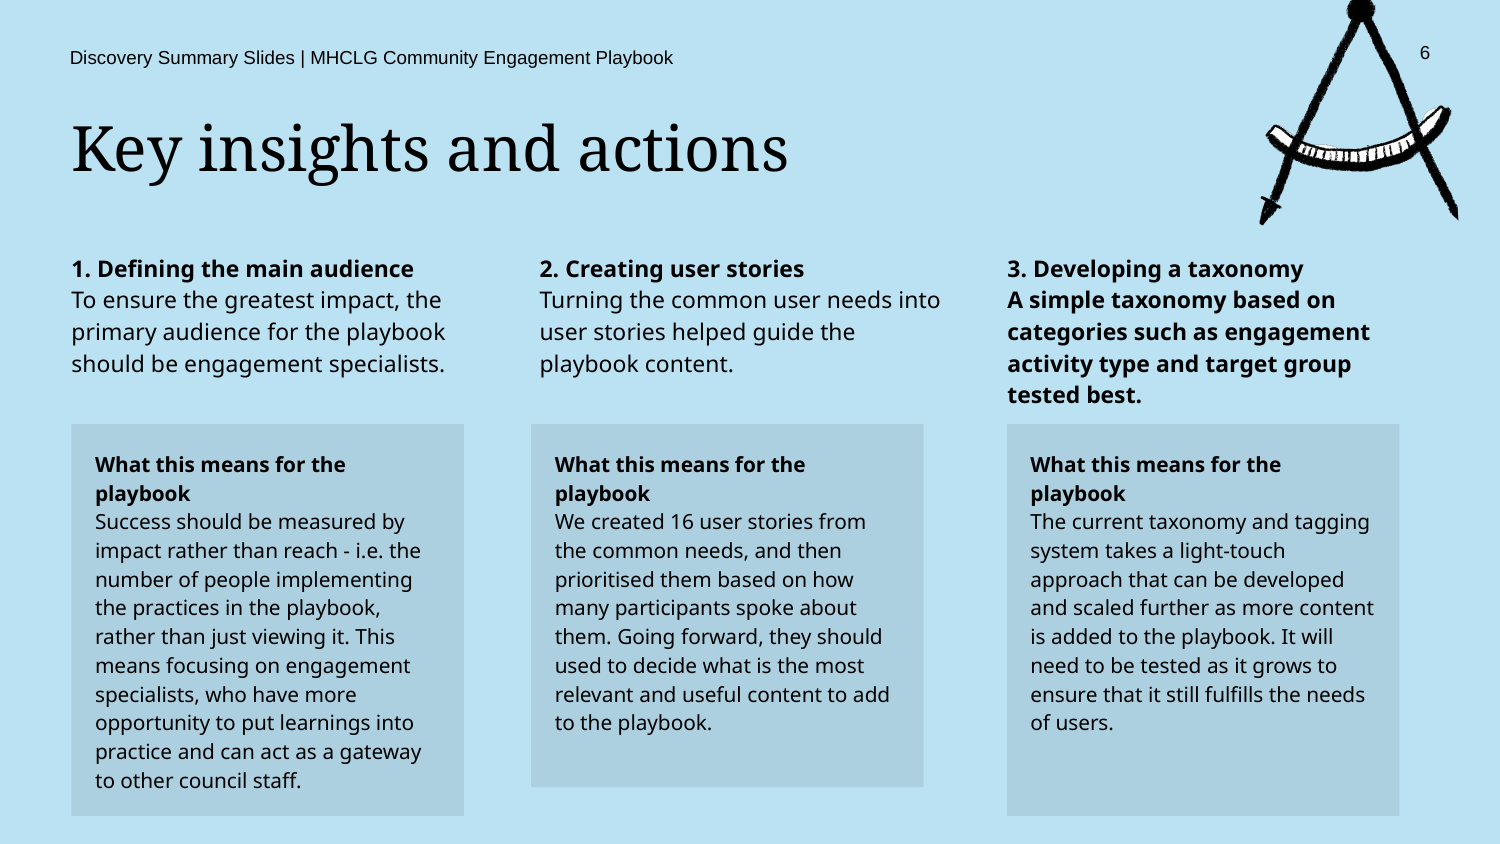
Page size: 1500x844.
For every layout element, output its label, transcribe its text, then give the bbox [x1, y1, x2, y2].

text_box 2. Creating user stories Turning the common user needs into user stories helped guide the playbook content. [539, 250, 942, 377]
text_box What this means for the playbook Success should be measured by impact rather than reach - i.e. the number of people implementing the practices in the playbook, rather than just viewing it. This means focusing on engagement specialists, who have more opportunity to put learnings into practice and can act as a gateway to other council staff. [71, 424, 464, 816]
text_box 1. Defining the main audience To ensure the greatest impact, the primary audience for the playbook should be engagement specialists. [71, 250, 464, 377]
text_box Discovery Summary Slides | MHCLG Community Engagement Playbook [69, 45, 1159, 69]
text_box What this means for the playbook The current taxonomy and tagging system takes a light-touch approach that can be developed and scaled further as more content is added to the playbook. It will need to be tested as it grows to ensure that it still fulfills the needs of users. [1006, 424, 1400, 816]
text_box Key insights and actions [71, 94, 1159, 200]
text_box 3. Developing a taxonomy A simple taxonomy based on categories such as engagement activity type and target group tested best. [1007, 250, 1416, 440]
text_box What this means for the playbook We created 16 user stories from the common needs, and then prioritised them based on how many participants spoke about them. Going forward, they should used to decide what is the most relevant and useful content to add to the playbook. [531, 424, 924, 788]
picture [1159, 0, 1500, 301]
